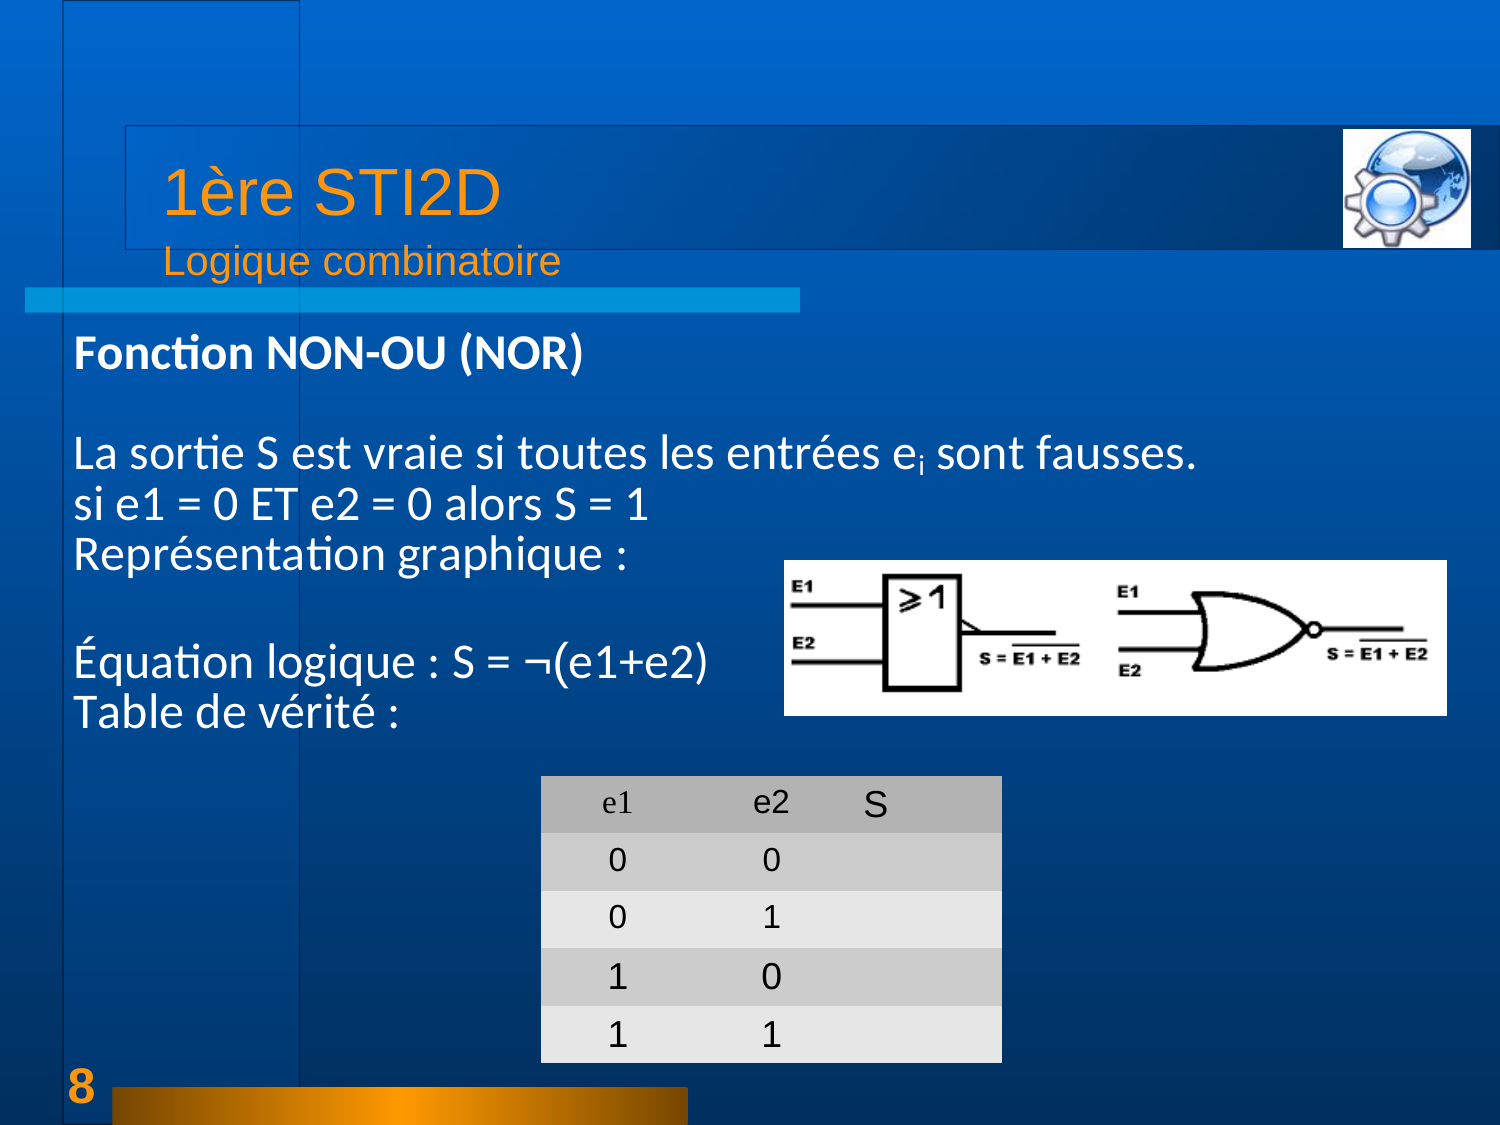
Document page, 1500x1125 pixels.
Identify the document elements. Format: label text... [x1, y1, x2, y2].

table_cell 0 [541, 833, 695, 891]
table_cell [849, 833, 1002, 891]
table_cell 0 [695, 948, 849, 1006]
table_cell [849, 1006, 1002, 1063]
table_cell 1 [541, 1006, 695, 1063]
picture [784, 560, 1447, 716]
text_box Fonction NON-OU (NOR) La sortie S est vraie si toutes les entrées ei sont fausses. si e1 = 0 ET e2 = 0 alors S = 1 Représentation graphique : Équation logique : S = ¬(e1+e2) Table de vérité : [59, 324, 1388, 889]
picture [1343, 129, 1471, 248]
table_cell 1 [541, 948, 695, 1006]
table_cell 1 [695, 891, 849, 948]
table_cell 0 [541, 891, 695, 948]
table_cell 1 [695, 1006, 849, 1063]
table_cell 0 [695, 833, 849, 891]
table_header S [849, 776, 1002, 833]
table_cell [849, 891, 1002, 948]
table_cell [849, 948, 1002, 1006]
table_header e2 [695, 776, 849, 833]
table_header e1 [541, 776, 695, 833]
